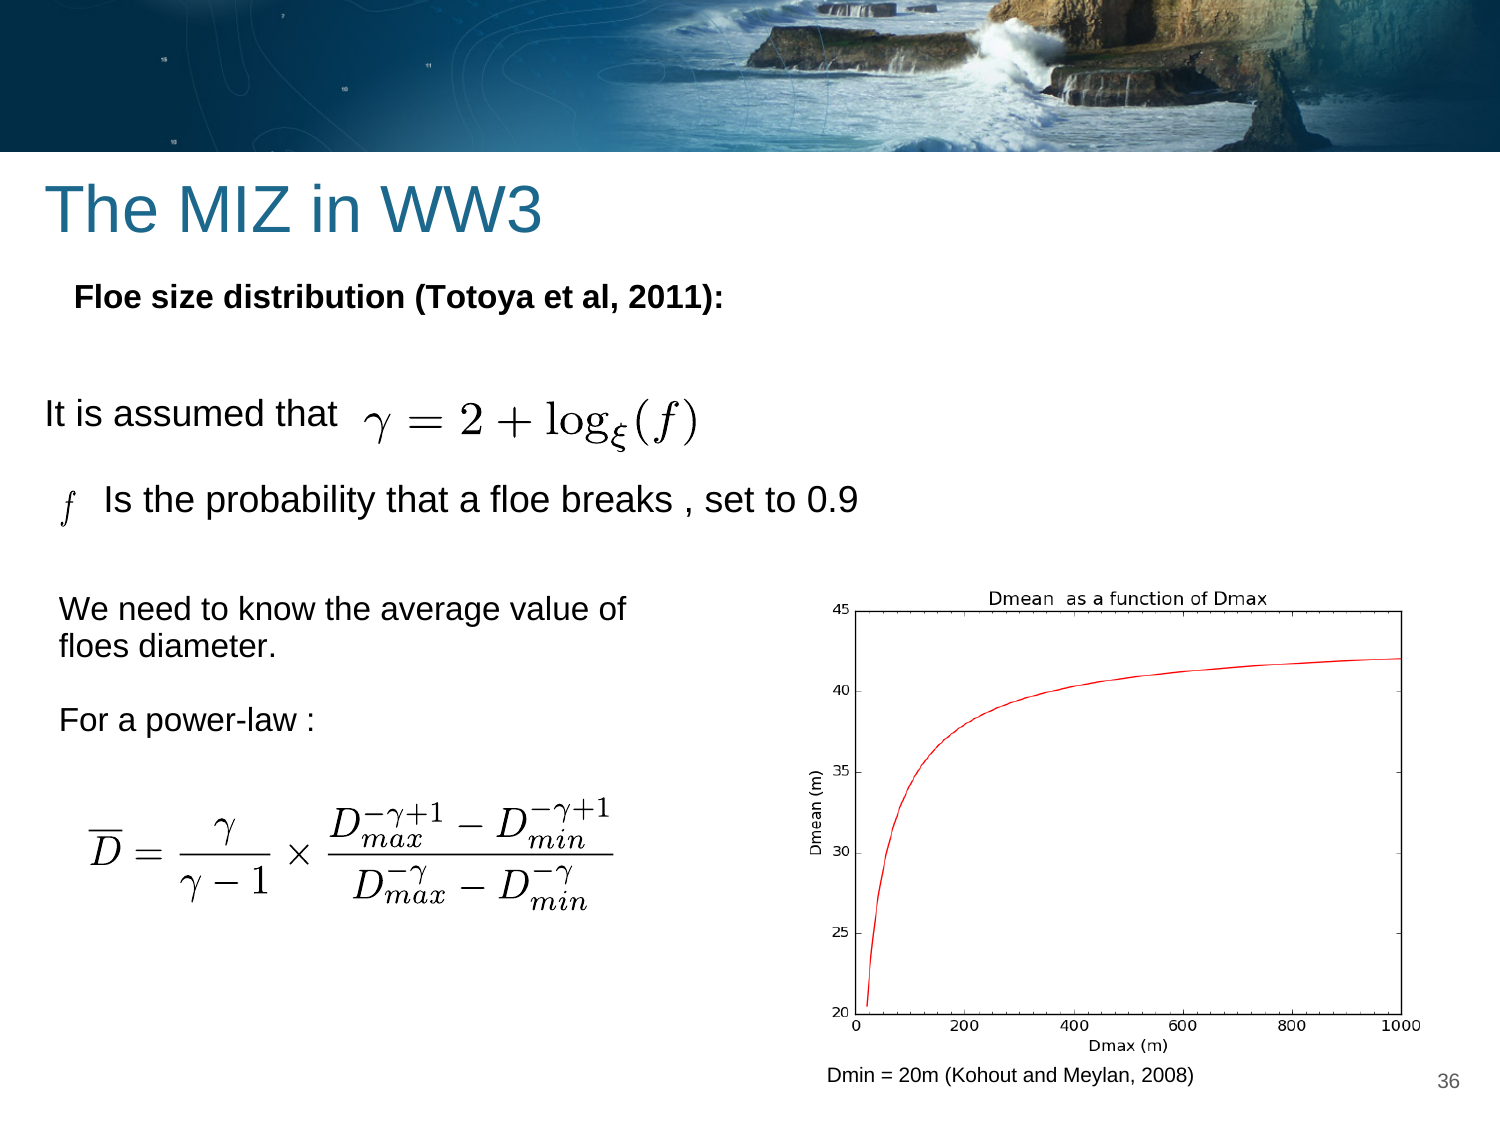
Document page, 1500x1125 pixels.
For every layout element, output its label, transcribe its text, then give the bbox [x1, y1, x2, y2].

title The MIZ in WW3 [29, 118, 1214, 294]
text_box [59, 490, 78, 527]
text_box [363, 398, 701, 453]
text_box Floe size distribution (Totoya et al, 2011): [59, 265, 1477, 402]
picture [0, 0, 1500, 152]
text_box [838, 413, 1500, 549]
text_box Is the probability that a floe breaks , set to 0.9 [88, 472, 886, 533]
text_box We need to know the average value of floes diameter. For a power-law : [59, 590, 680, 741]
picture [767, 560, 1471, 1064]
text_box It is assumed that [29, 386, 473, 447]
text_box [88, 797, 614, 911]
text_box Dmin = 20m (Kohout and Meylan, 2008) [826, 1063, 1447, 1102]
